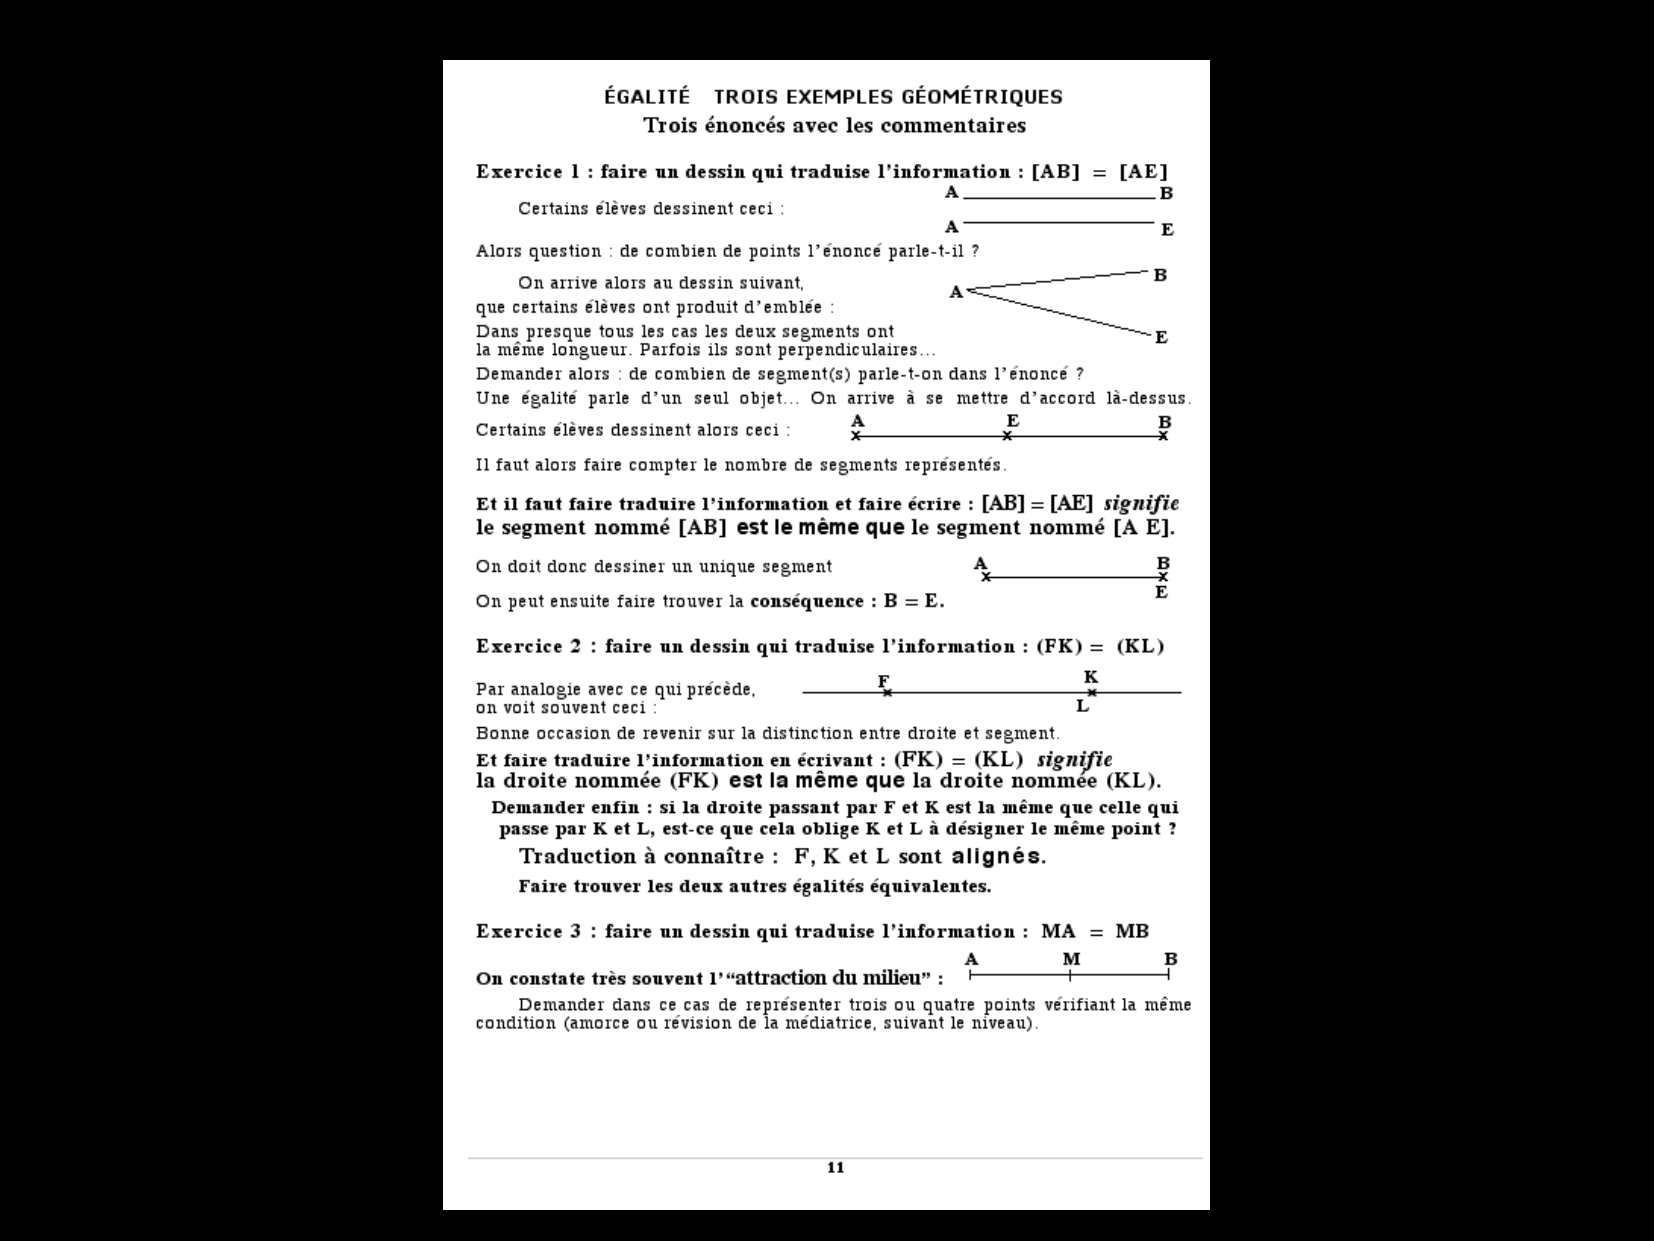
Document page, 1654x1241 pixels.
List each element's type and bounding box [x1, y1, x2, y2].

text_box [0, 0, 1654, 1241]
picture [468, 72, 1203, 1182]
